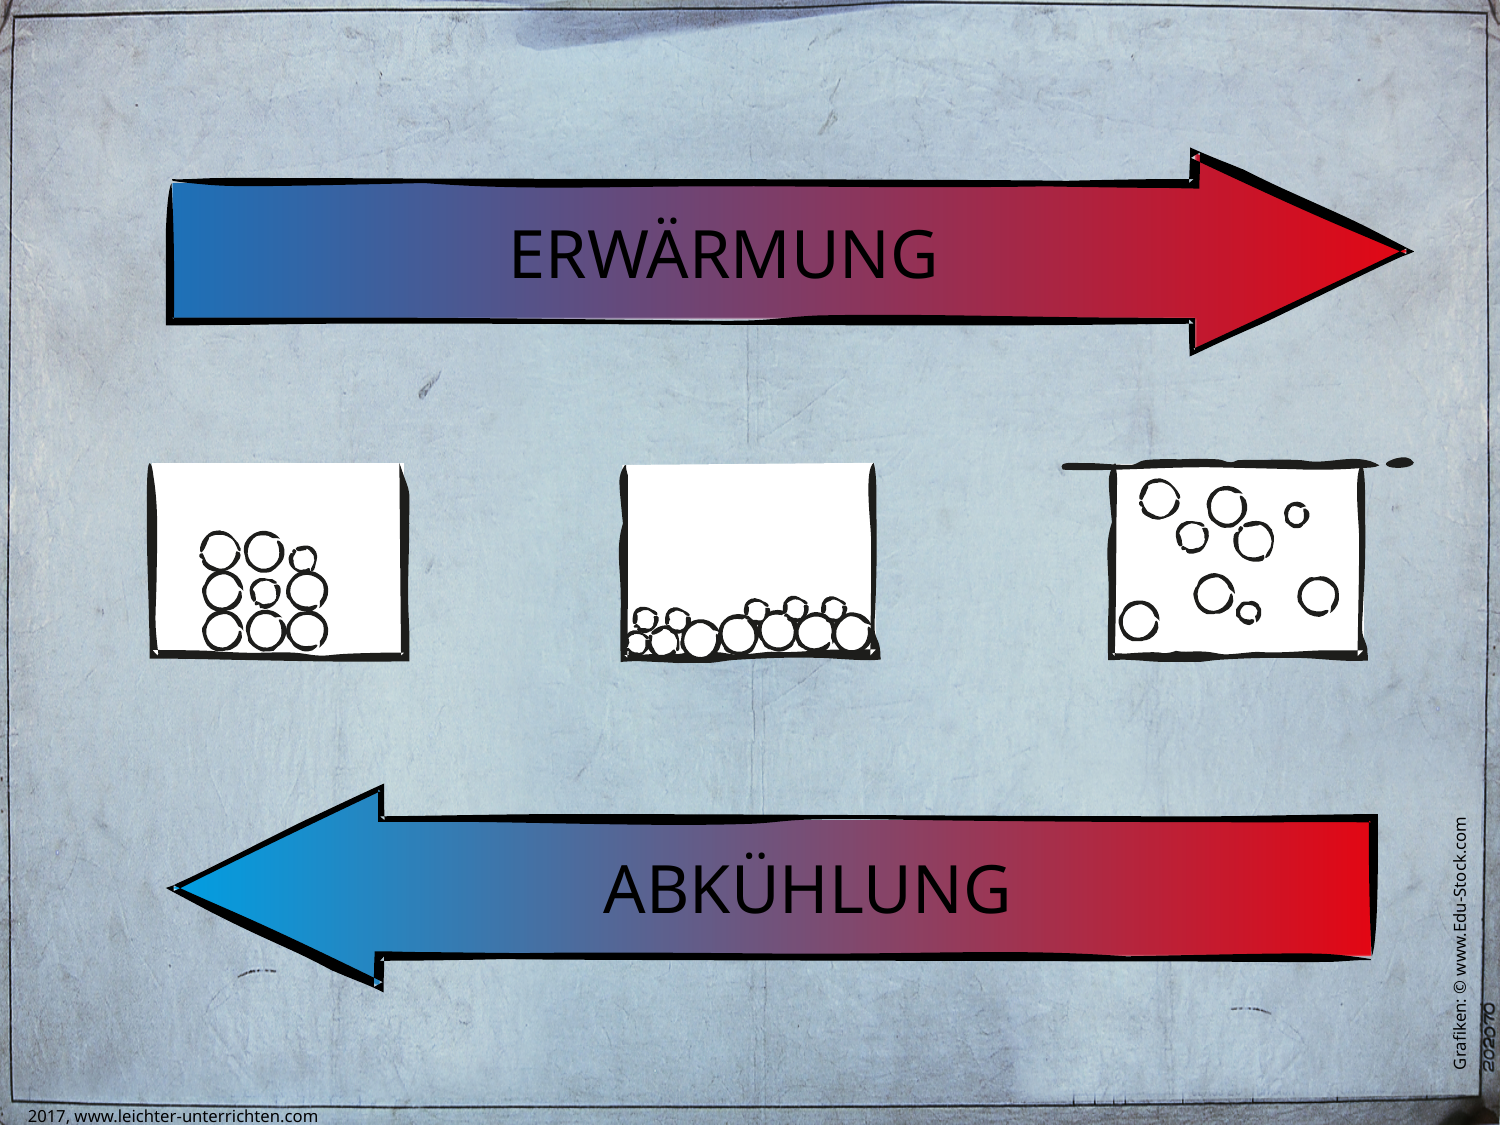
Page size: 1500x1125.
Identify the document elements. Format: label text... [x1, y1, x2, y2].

text_box ERWÄRMUNG [493, 204, 954, 300]
text_box ABKÜHLUNG [588, 839, 1027, 935]
picture [0, 0, 1500, 1125]
text_box Grafiken: © www.Edu-Stock.com [1441, 801, 1477, 1085]
